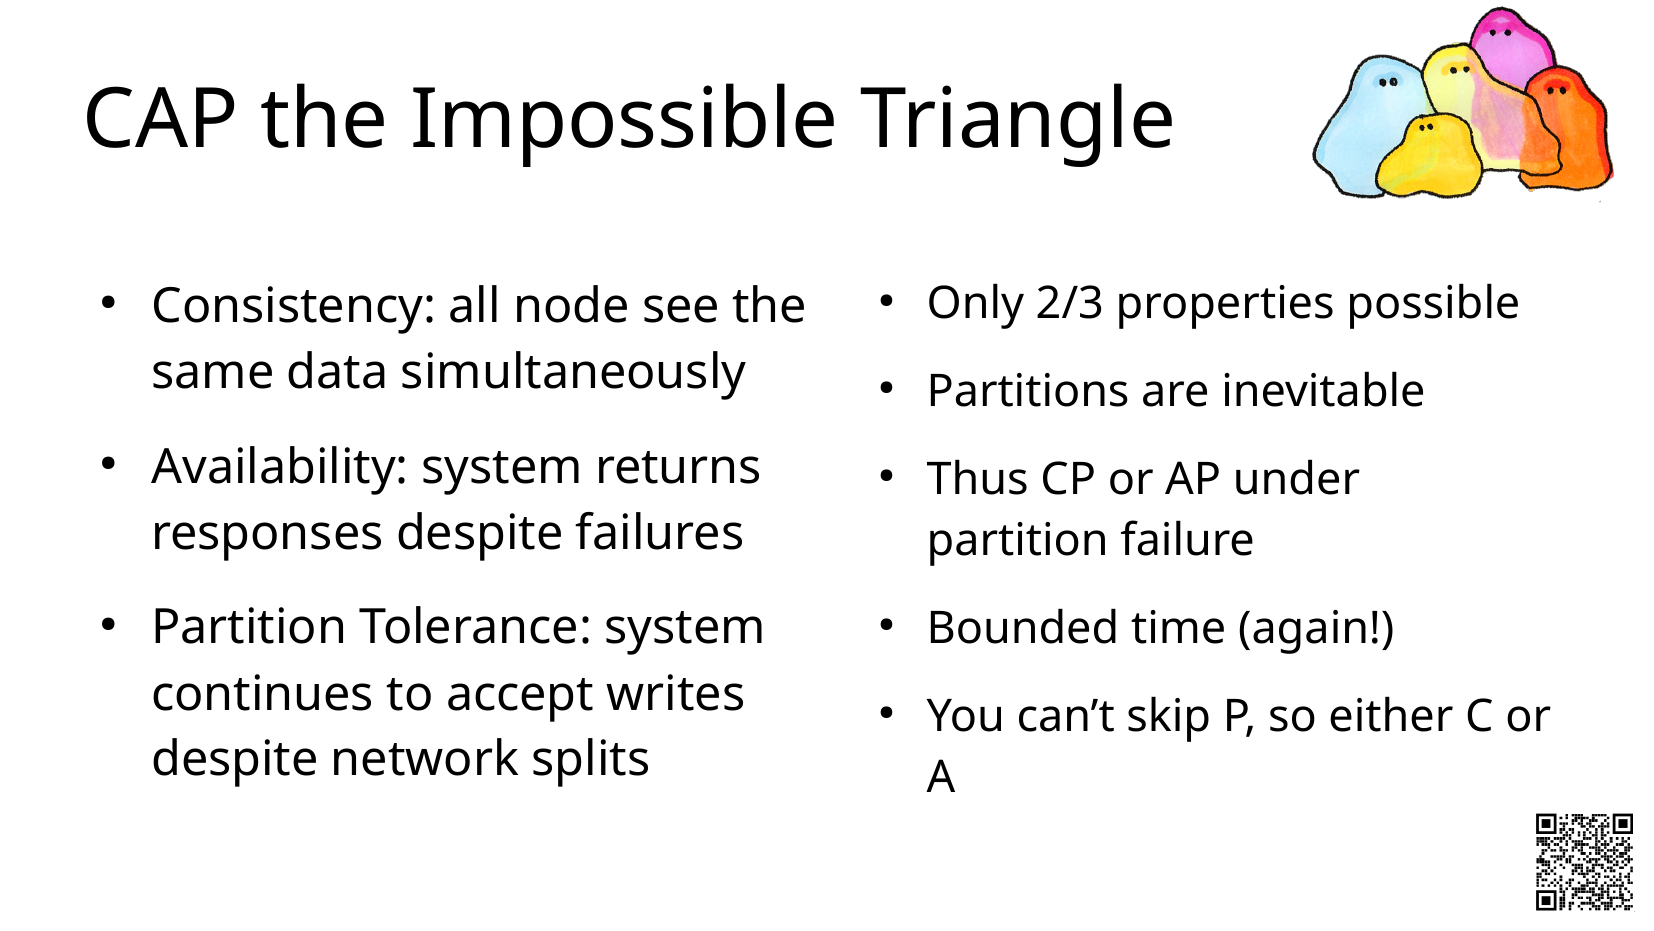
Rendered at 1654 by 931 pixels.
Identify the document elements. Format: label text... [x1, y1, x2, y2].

picture [1293, 0, 1619, 237]
picture [1535, 812, 1635, 912]
title CAP the Impossible Triangle [82, 37, 1293, 193]
list Only 2/3 properties possible Partitions are inevitable Thus CP or AP under partition failure Bounded time (again!) You can’t skip P, so either C or A [862, 270, 1554, 811]
list Consistency: all node see the same data simultaneously Availability: system returns responses despite failures Partition Tolerance: system continues to accept writes despite network splits [82, 270, 809, 811]
